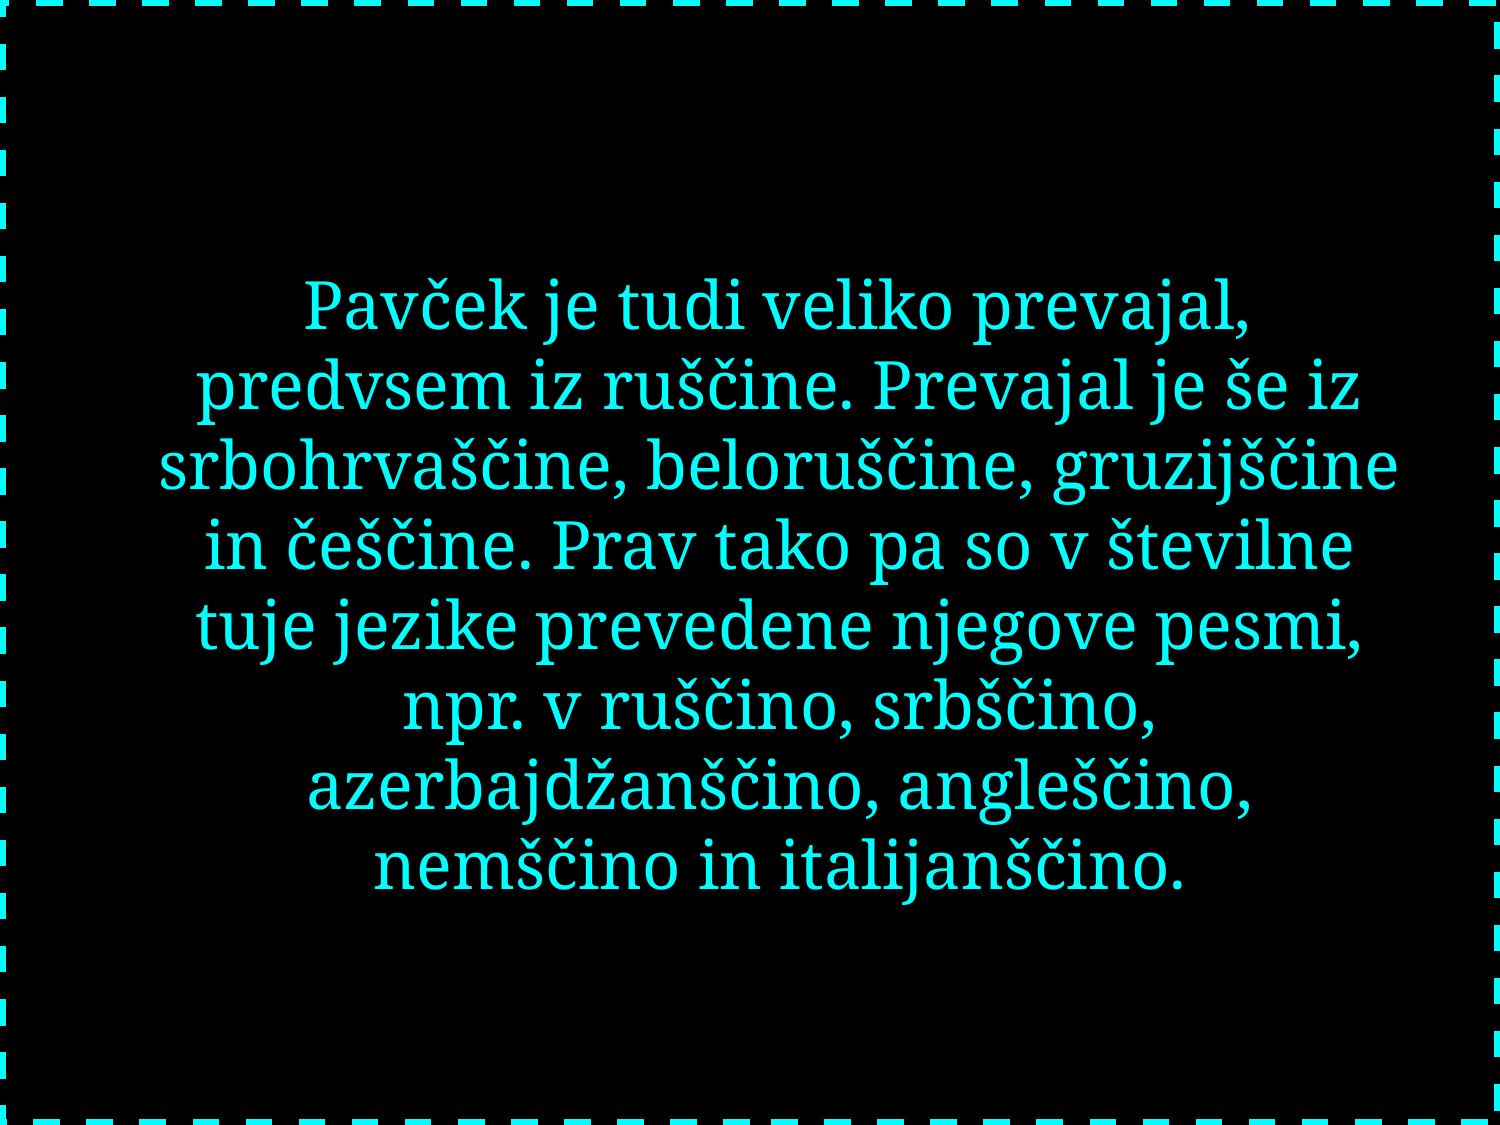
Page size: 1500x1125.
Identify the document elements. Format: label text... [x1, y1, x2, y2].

list Pavček je tudi veliko prevajal, predvsem iz ruščine. Prevajal je še iz srbohrvaščine, beloruščine, gruzijščine in češčine. Prav tako pa so v številne tuje jezike prevedene njegove pesmi, npr. v ruščino, srbščino, azerbajdžanščino, angleščino, nemščino in italijanščino. [76, 255, 1427, 998]
